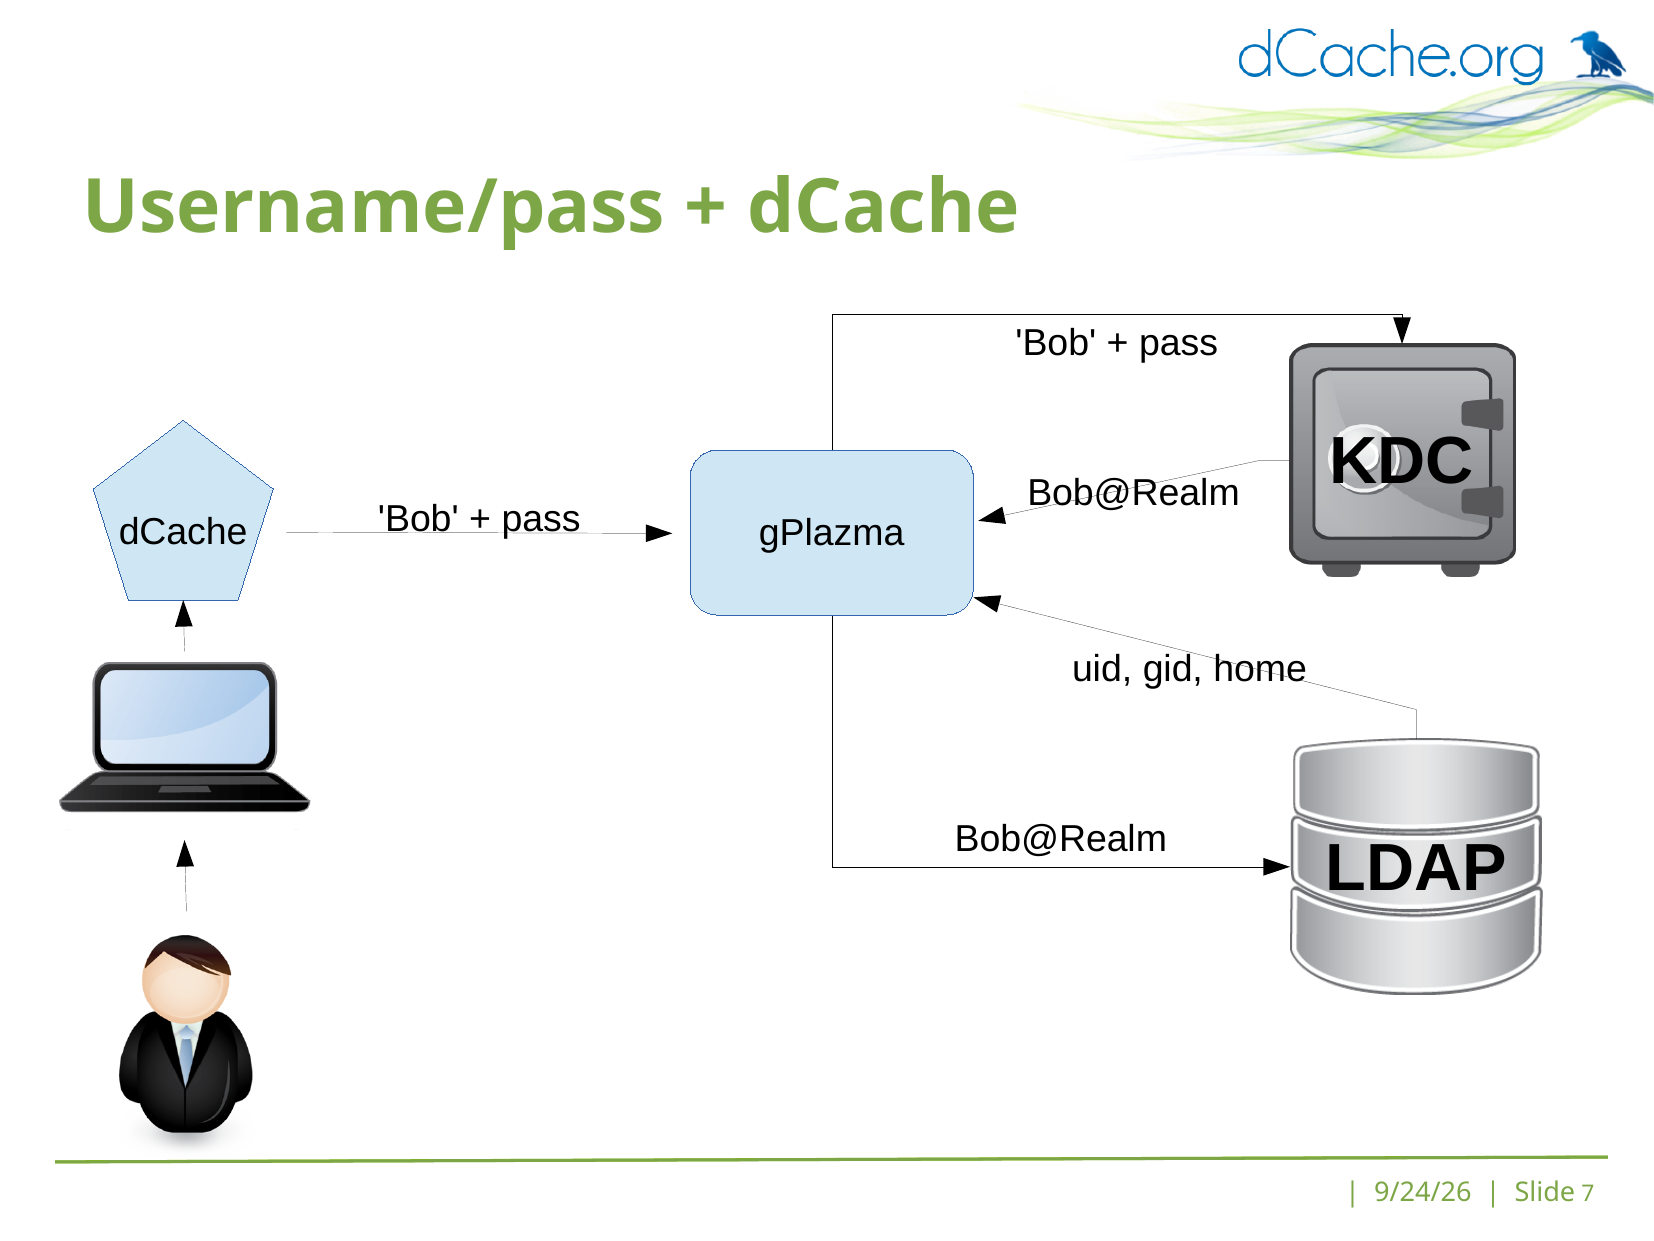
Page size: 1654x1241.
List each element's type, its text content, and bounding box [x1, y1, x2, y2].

text_box dCache [93, 420, 274, 601]
text_box gPlazma [690, 450, 974, 616]
picture [95, 911, 277, 1157]
picture [1289, 343, 1516, 577]
picture [48, 651, 321, 841]
title Username/pass + dCache [82, 155, 1605, 252]
picture [956, 16, 1654, 169]
picture [1290, 738, 1543, 995]
